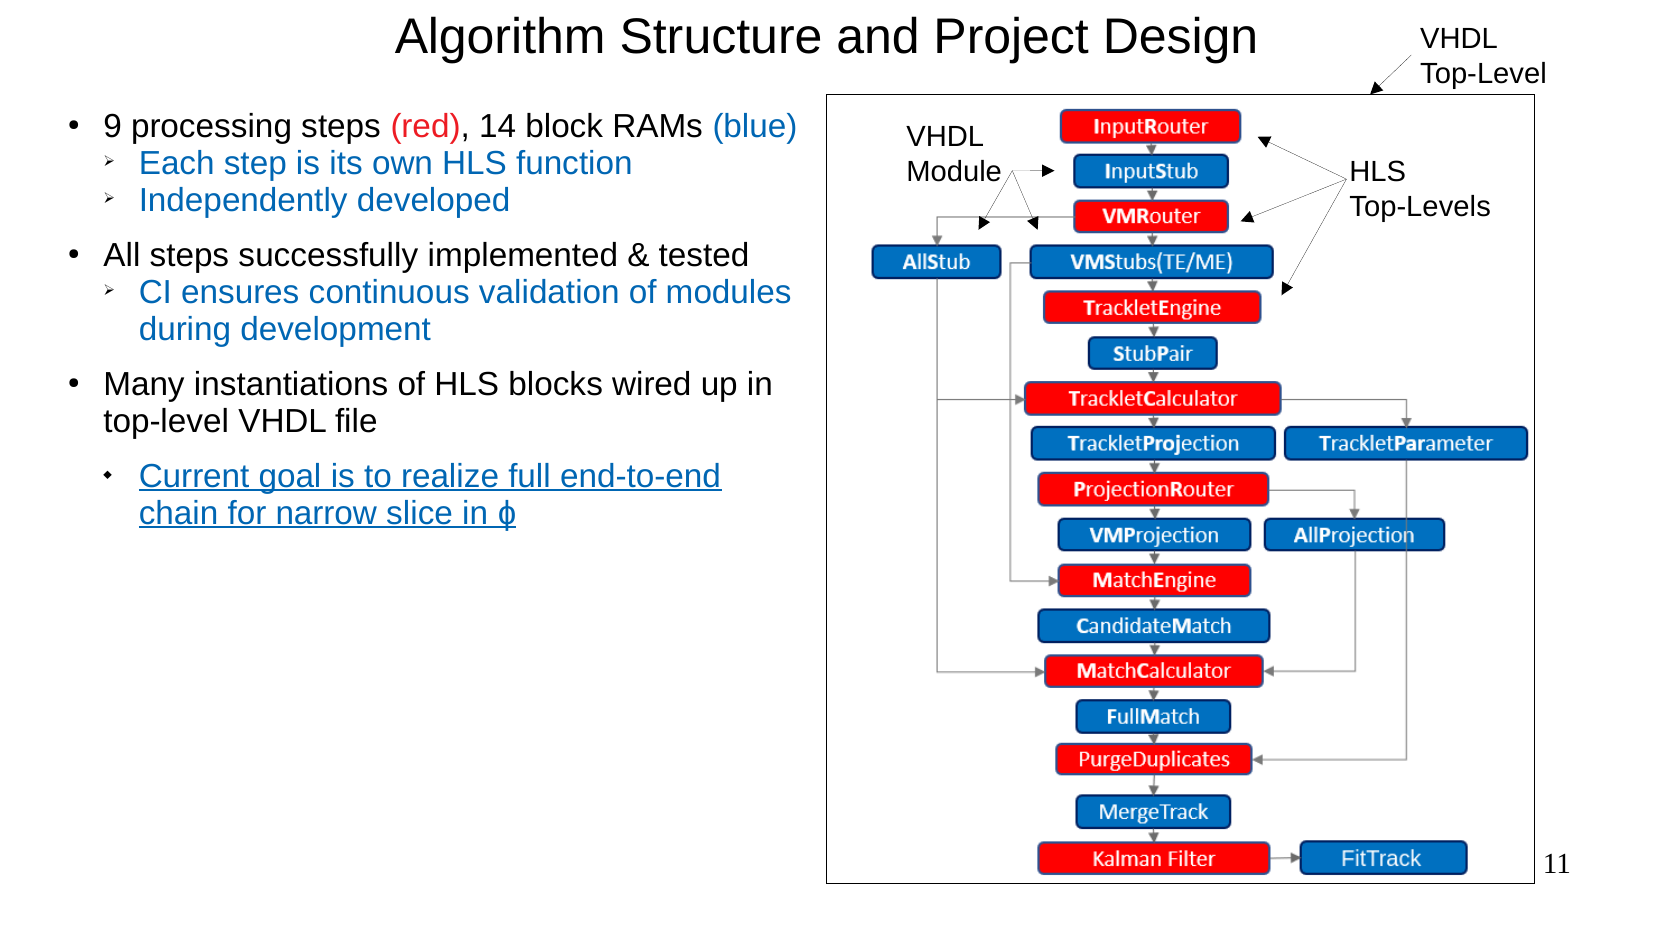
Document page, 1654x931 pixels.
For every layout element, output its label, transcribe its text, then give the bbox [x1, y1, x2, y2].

text_box HLS Top-Levels [1334, 145, 1554, 260]
text_box 9 processing steps (red), 14 block RAMs (blue) Each step is its own HLS function Independently developed All steps successfully implemented & tested CI ensures continuous validation of modules during development Many instantiations of HLS blocks wired up in top-level VHDL file Current goal is to realize full end-to-end chain for narrow slice in ɸ [53, 100, 815, 603]
text_box VHDL Module [891, 109, 1027, 184]
picture [866, 100, 1534, 883]
text_box VHDL Top-Level [1405, 11, 1565, 86]
title Algorithm Structure and Project Design [82, 8, 1571, 65]
